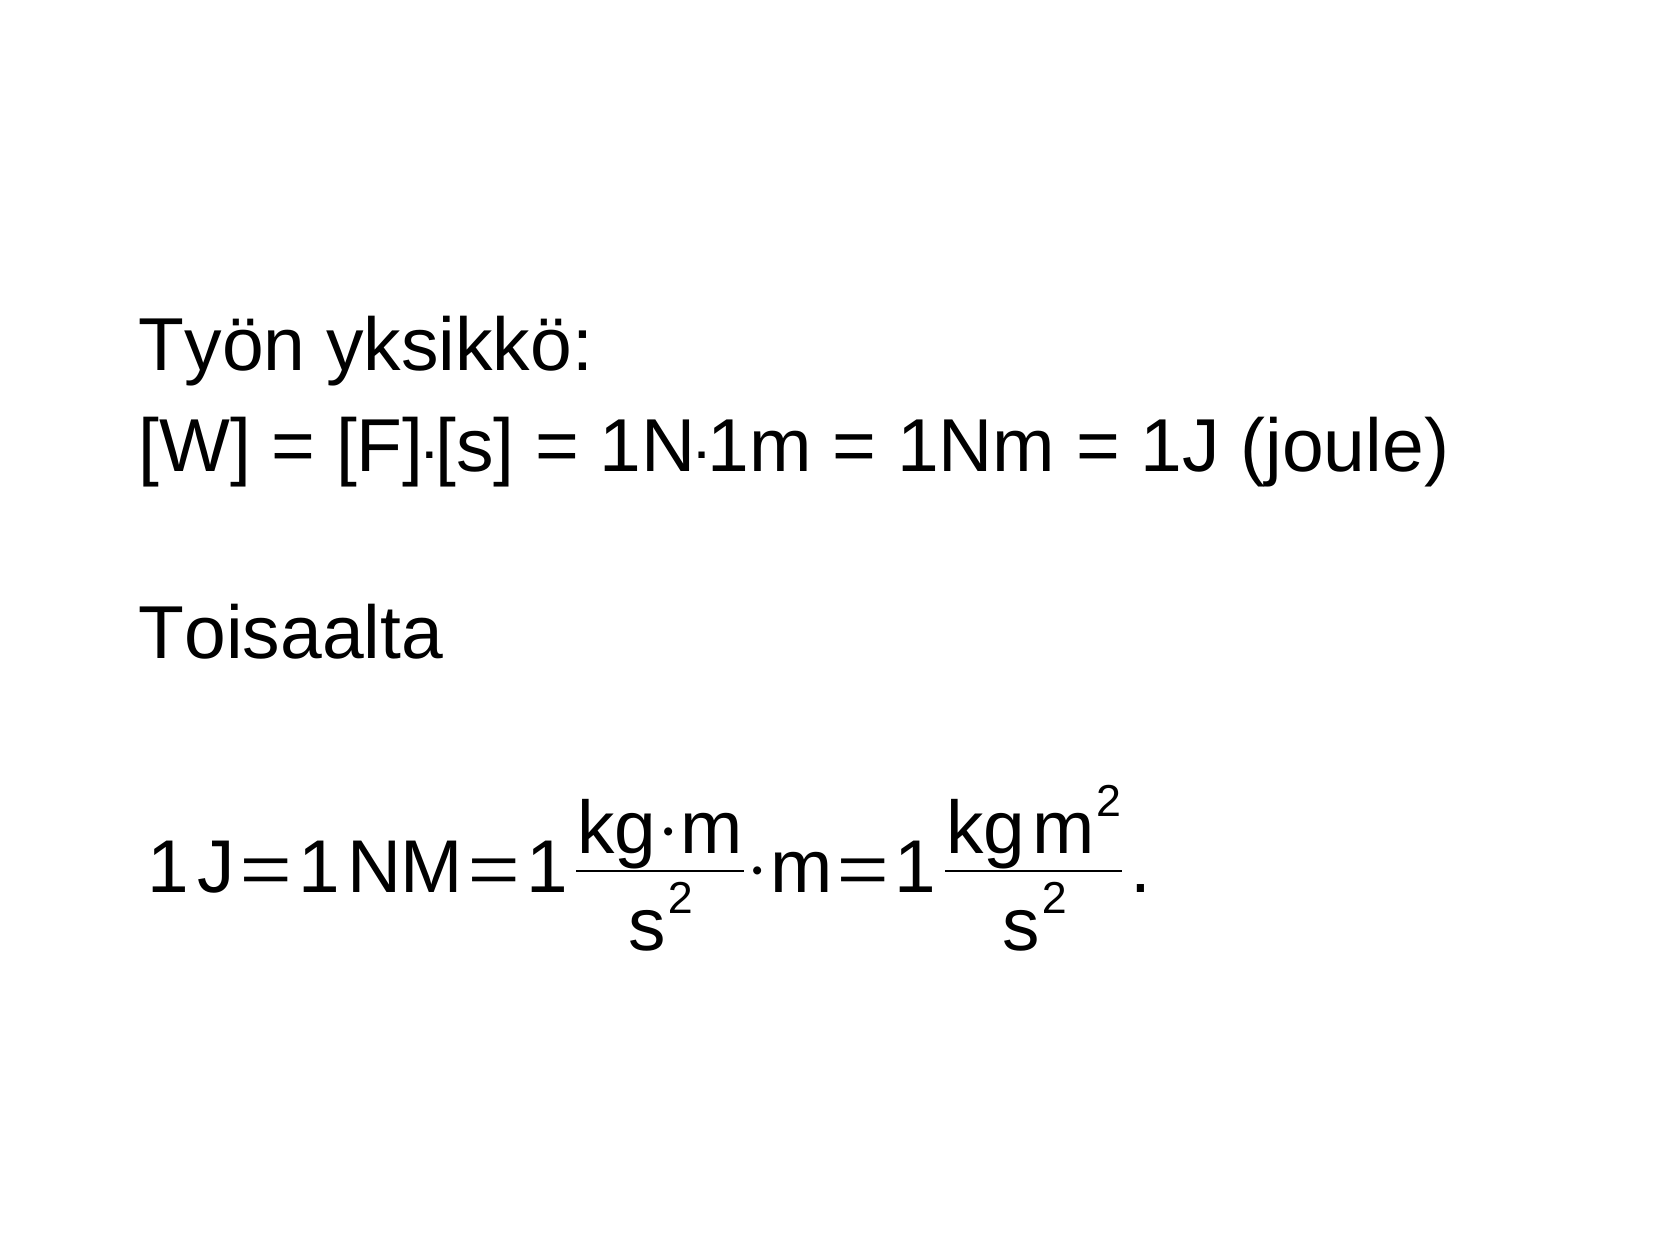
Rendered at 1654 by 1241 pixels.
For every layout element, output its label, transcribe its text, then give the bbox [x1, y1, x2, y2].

text_box Työn yksikkö: [W] = [F].[s] = 1N.1m = 1Nm = 1J (joule) Toisaalta [123, 291, 1465, 689]
chart [140, 775, 1158, 967]
